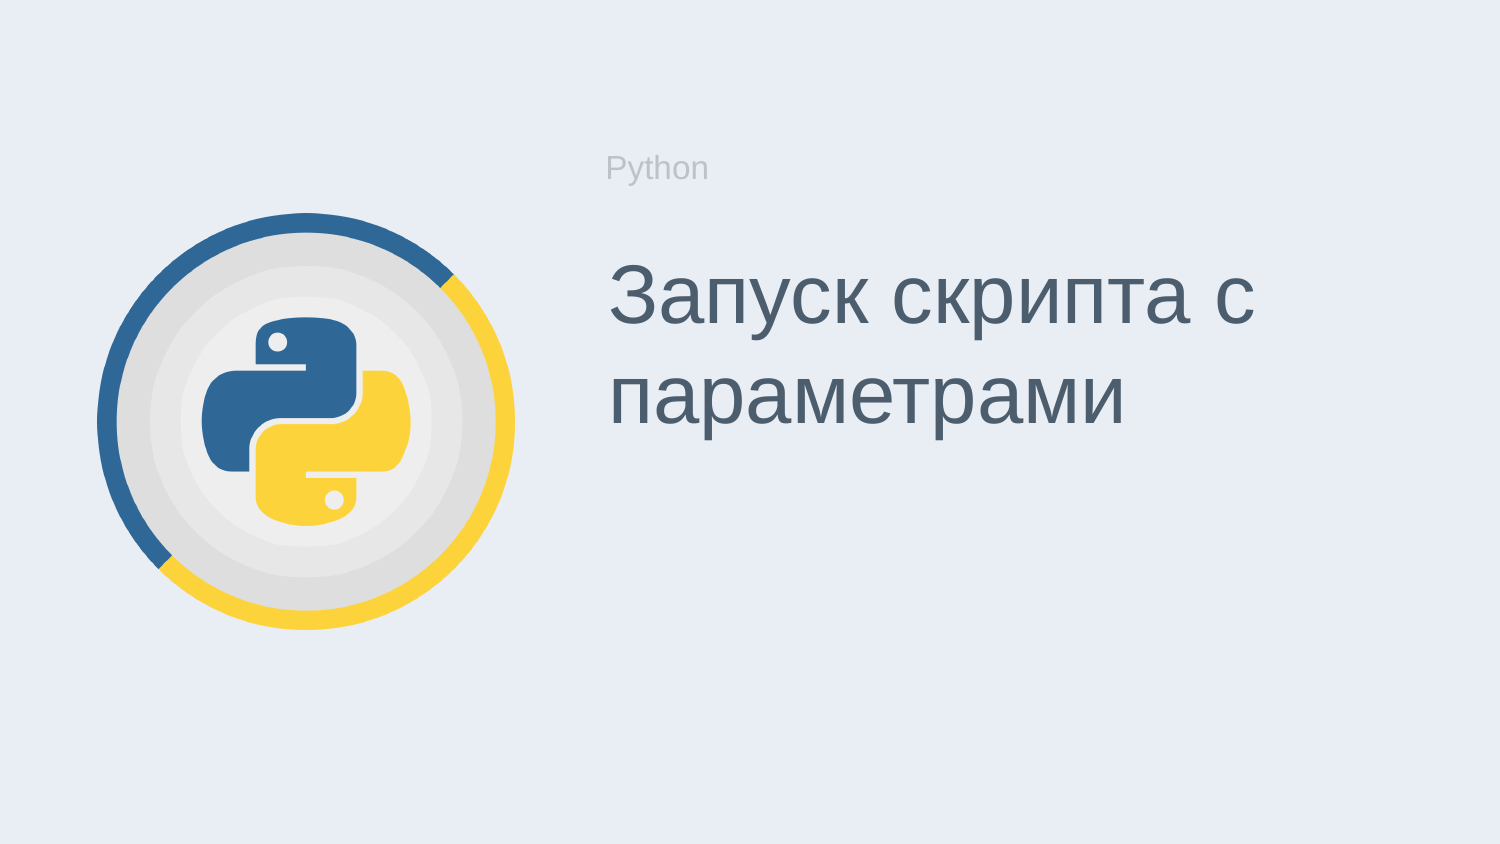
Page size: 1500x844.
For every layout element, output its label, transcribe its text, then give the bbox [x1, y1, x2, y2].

title Python [601, 141, 1182, 188]
text_box Запуск скрипта с параметрами [603, 235, 1423, 608]
picture [97, 213, 515, 630]
